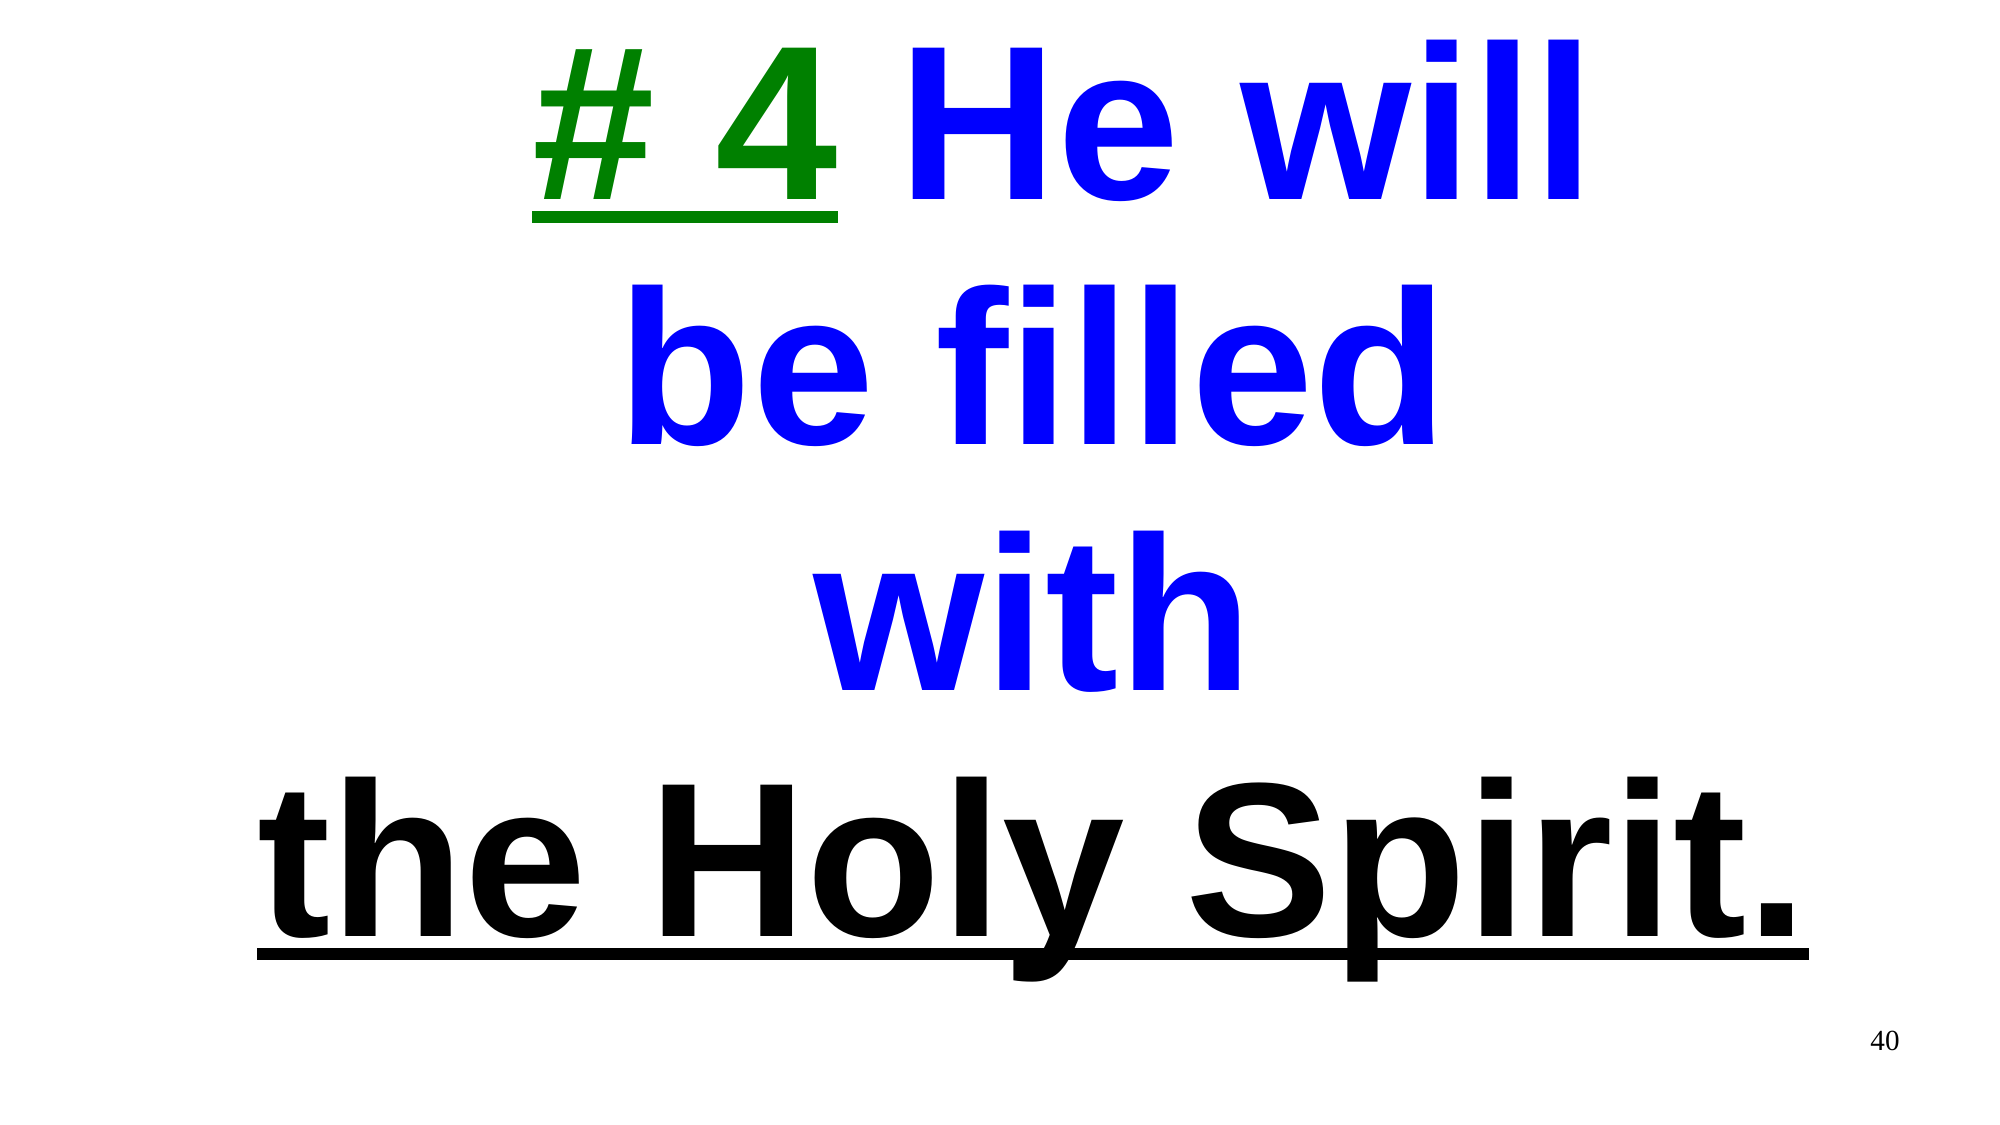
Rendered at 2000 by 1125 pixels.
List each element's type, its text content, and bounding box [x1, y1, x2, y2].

list # 4 He will be filled with the Holy Spirit. [0, 0, 1996, 1123]
